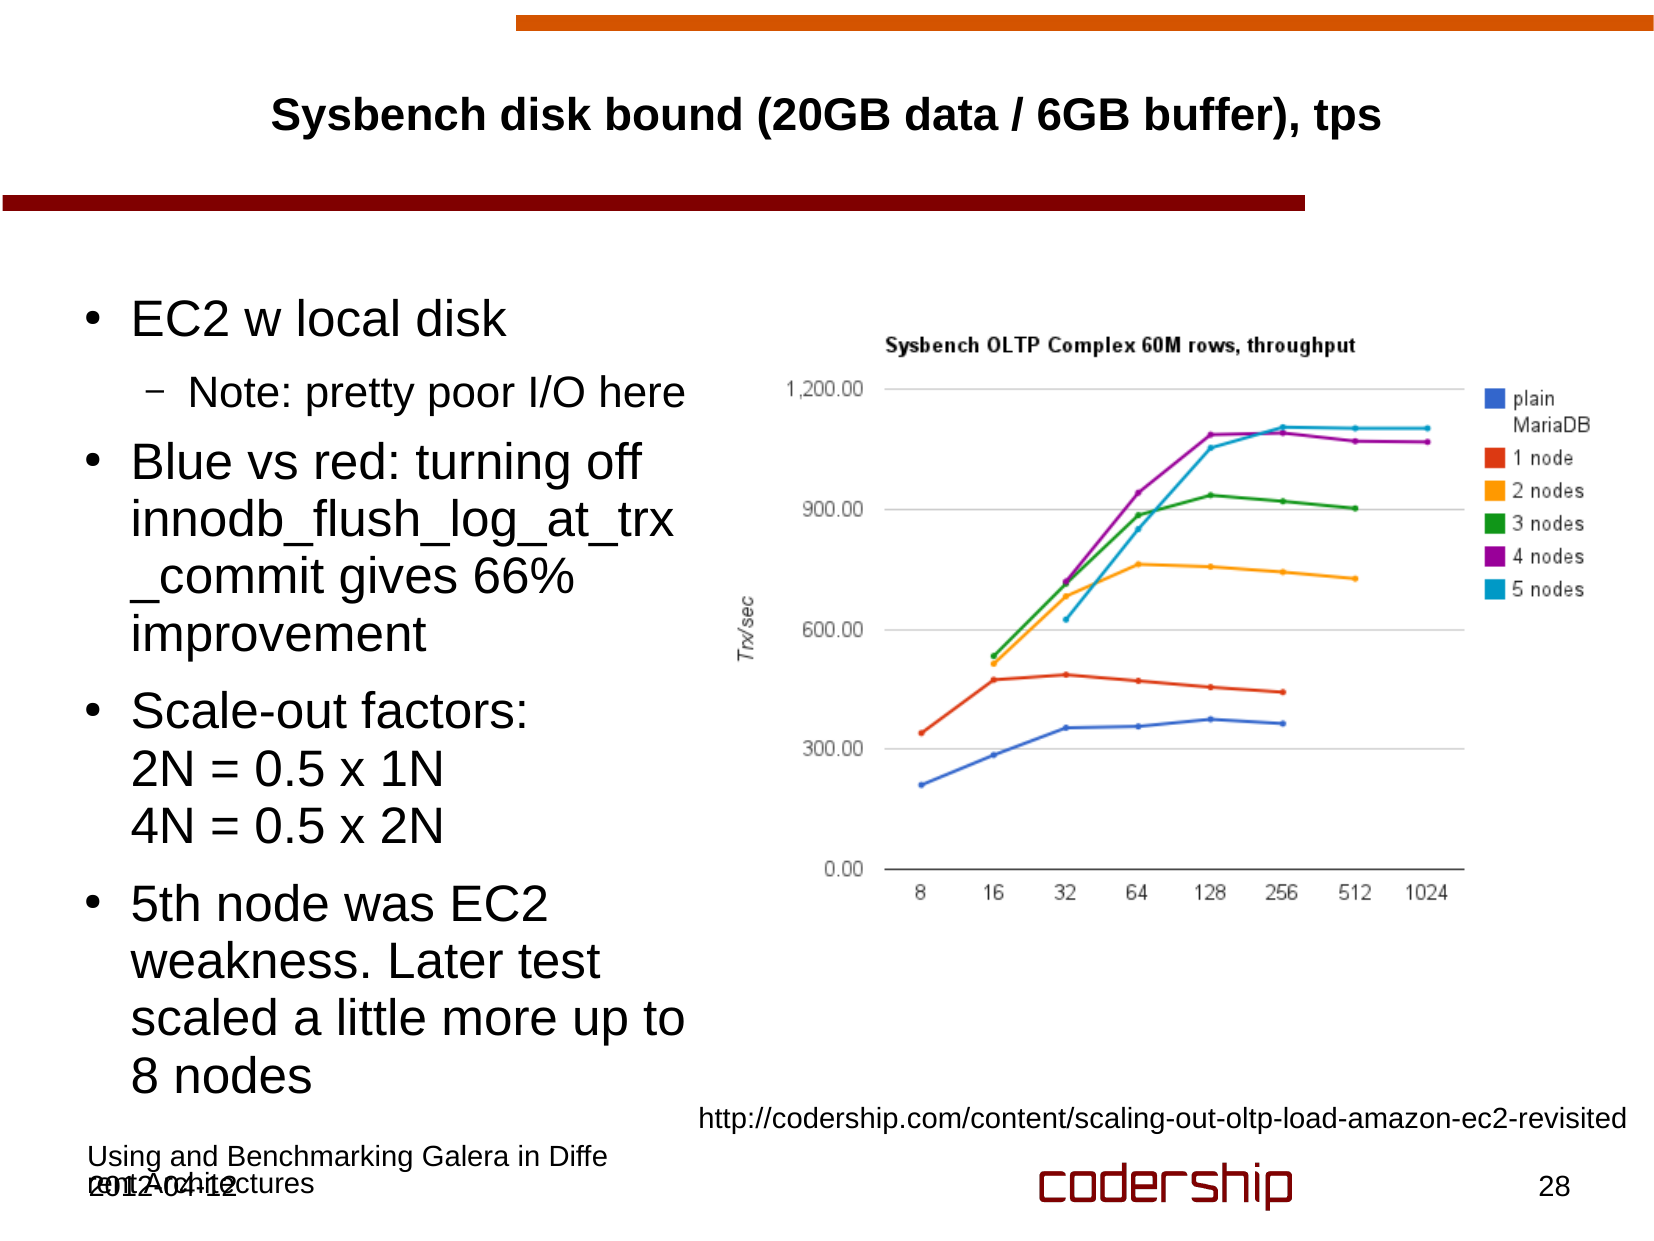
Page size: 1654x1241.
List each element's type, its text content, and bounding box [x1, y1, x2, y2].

picture [705, 315, 1643, 916]
text_box http://codership.com/content/scaling-out-oltp-load-amazon-ec2-revisited [426, 1095, 1644, 1152]
picture [516, 15, 1654, 31]
list EC2 w local disk Note: pretty poor I/O here Blue vs red: turning off innodb_flush_log_at_trx_commit gives 66% improvement Scale-out factors: 2N = 0.5 x 1N 4N = 0.5 x 2N 5th node was EC2 weakness. Later test scaled a little more up to 8 nodes [82, 290, 691, 1109]
picture [2, 195, 1305, 211]
title Sysbench disk bound (20GB data / 6GB buffer), tps [82, 49, 1571, 181]
picture [1035, 1158, 1296, 1215]
